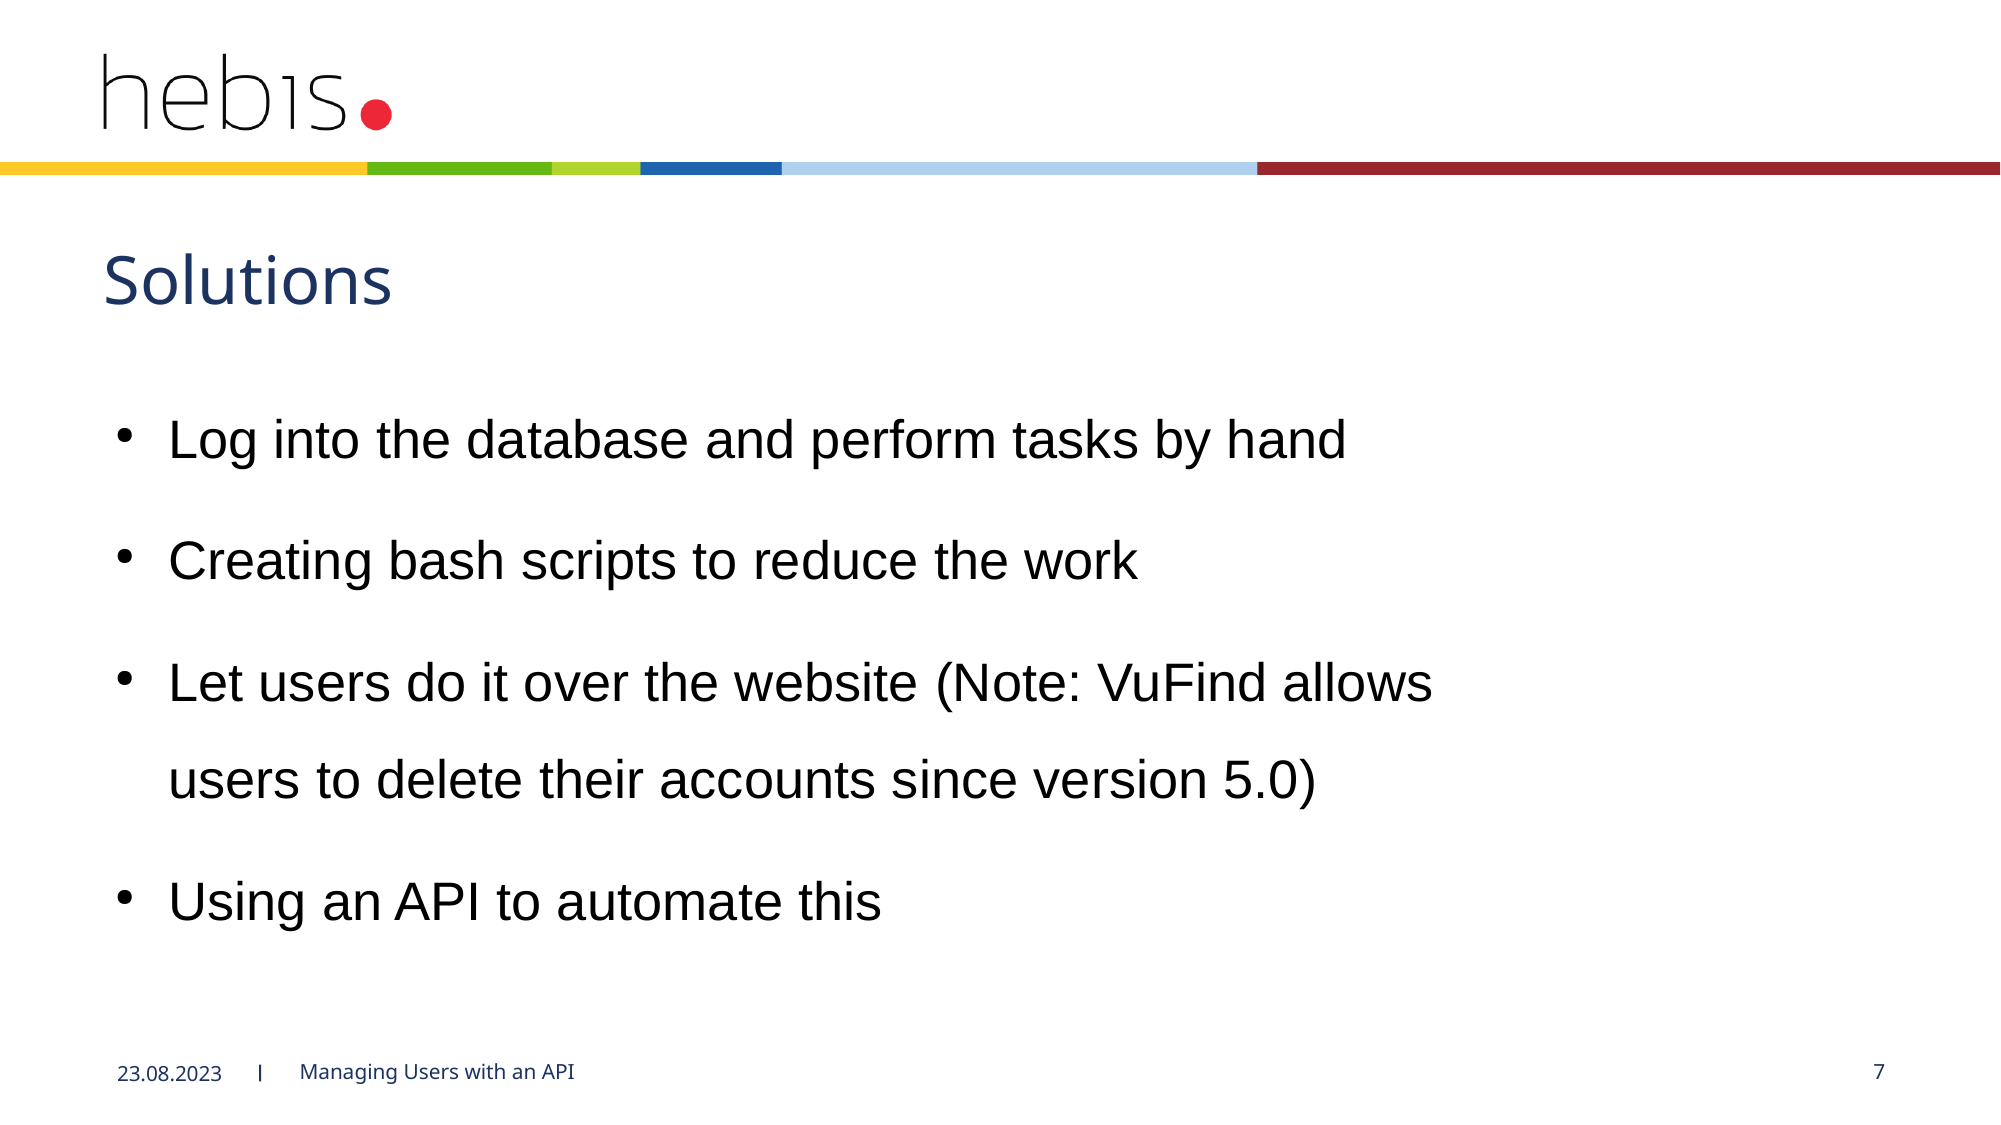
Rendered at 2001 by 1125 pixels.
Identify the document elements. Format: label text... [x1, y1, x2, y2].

picture [0, 0, 2001, 248]
list Solutions [97, 242, 1581, 313]
list Log into the database and perform tasks by hand Creating bash scripts to reduce the work Let users do it over the website (Note: VuFind allows users to delete their accounts since version 5.0) Using an API to automate this [97, 371, 1586, 991]
slide_number 23.08.2023 [102, 1042, 271, 1103]
